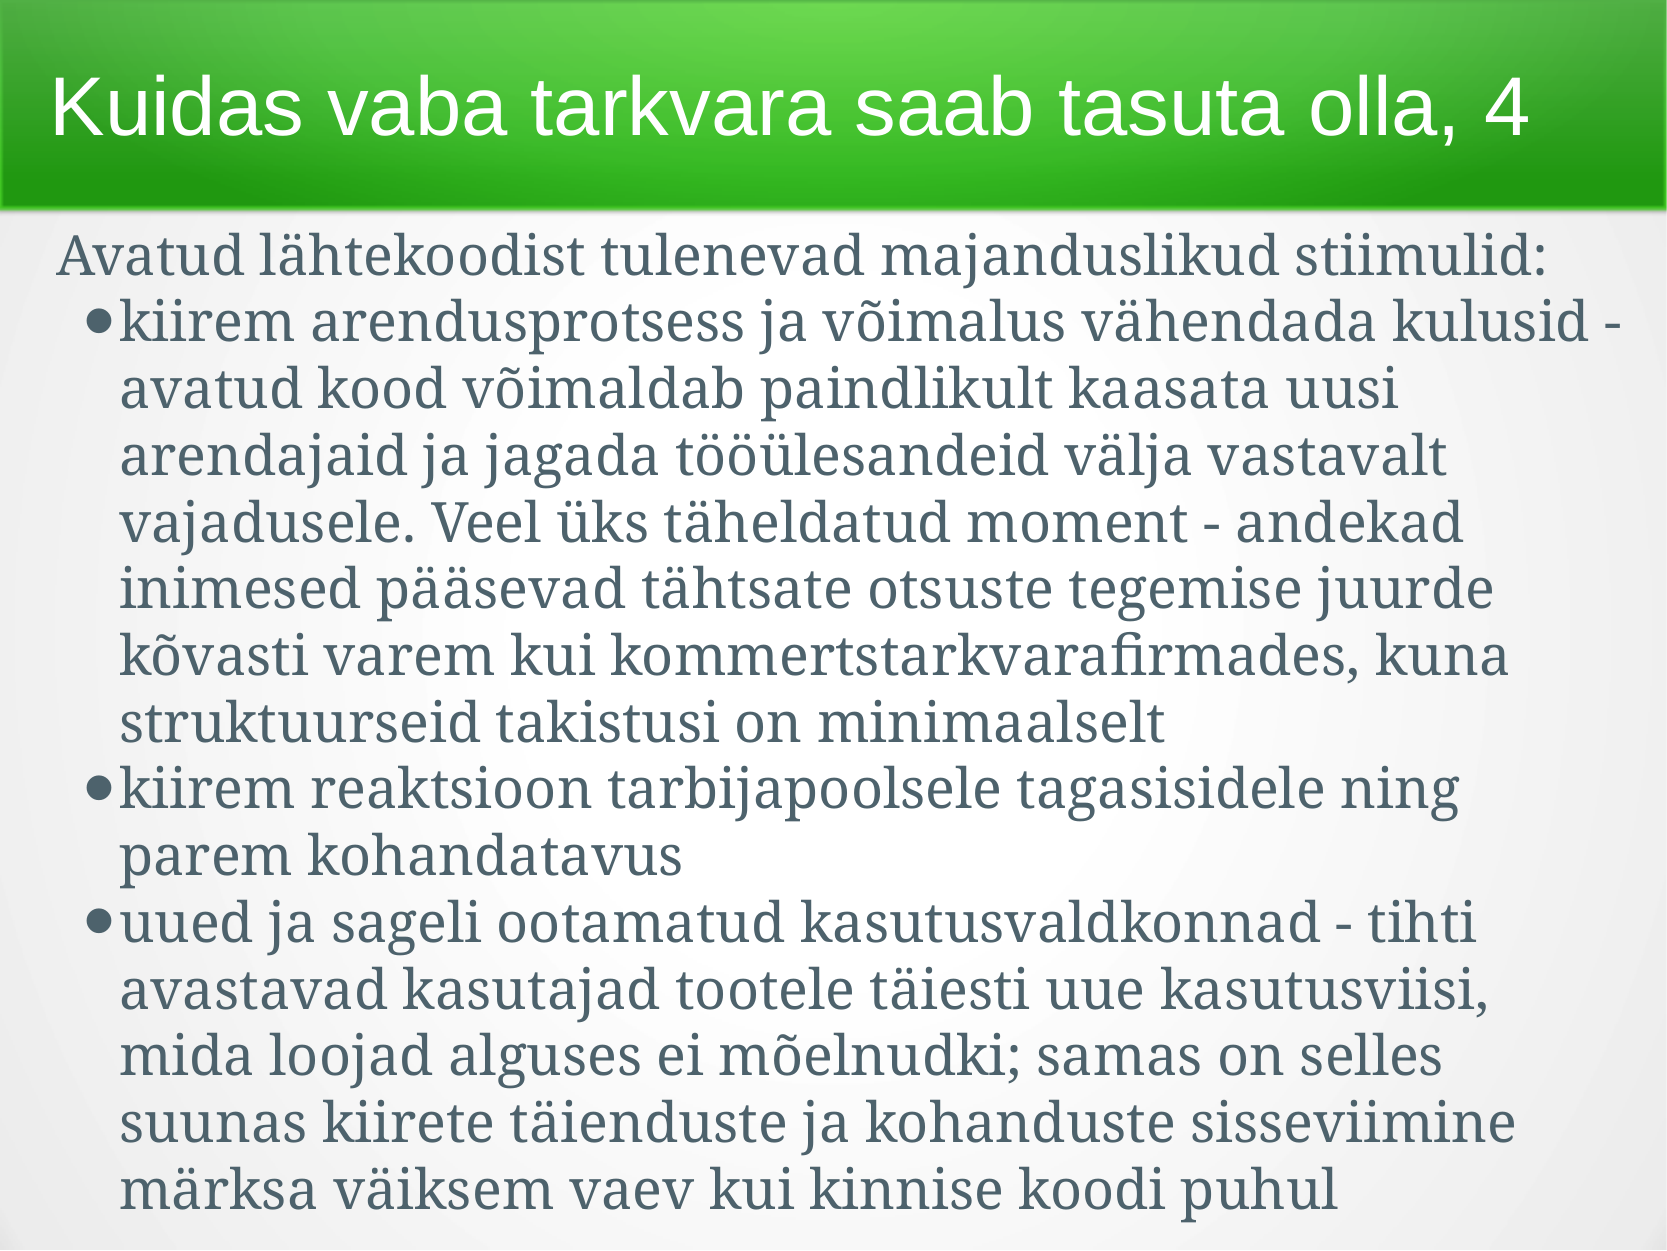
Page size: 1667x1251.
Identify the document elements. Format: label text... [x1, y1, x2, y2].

picture [0, 0, 1667, 1250]
list Avatud lähtekoodist tulenevad majanduslikud stiimulid: kiirem arendusprotsess ja võimalus vähendada kulusid - avatud kood võimaldab paindlikult kaasata uusi arendajaid ja jagada tööülesandeid välja vastavalt vajadusele. Veel üks täheldatud moment - andekad inimesed pääsevad tähtsate otsuste tegemise juurde kõvasti varem kui kommertstarkvarafirmades, kuna struktuurseid takistusi on minimaalselt kiirem reaktsioon tarbijapoolsele tagasisidele ning parem kohandatavus uued ja sageli ootamatud kasutusvaldkonnad - tihti avastavad kasutajad tootele täiesti uue kasutusviisi, mida loojad alguses ei mõelnudki; samas on selles suunas kiirete täienduste ja kohanduste sisseviimine märksa väiksem vaev kui kinnise koodi puhul [50, 213, 1631, 1211]
title Kuidas vaba tarkvara saab tasuta olla, 4 [49, 59, 1633, 154]
